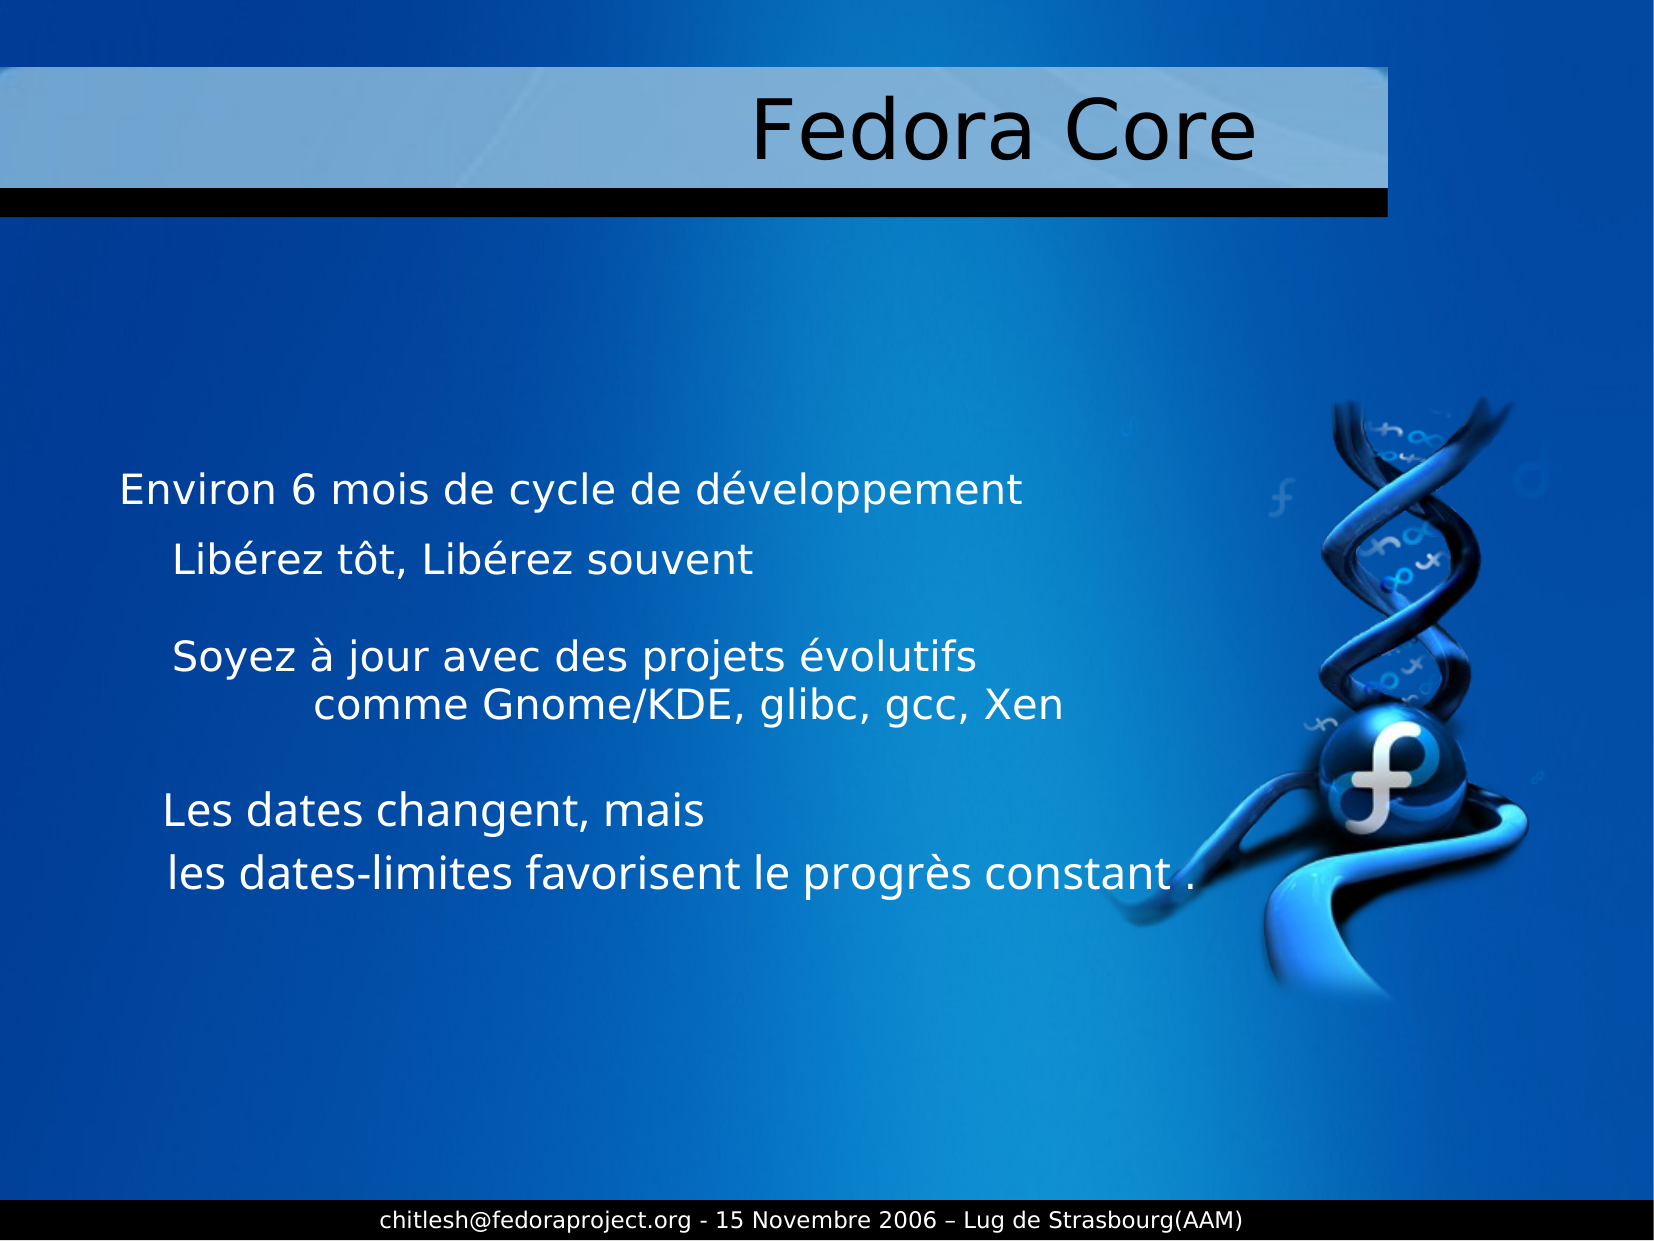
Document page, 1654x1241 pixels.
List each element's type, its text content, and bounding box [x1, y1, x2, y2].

picture [0, 0, 1654, 1200]
text_box Environ 6 mois de cycle de développement Libérez tôt, Libérez souvent Soyez à jour avec des projets évolutifs comme Gnome/KDE, glibc, gcc, Xen Les dates changent, mais les dates-limites favorisent le progrès constant . [104, 458, 1276, 892]
text_box Fedora Core [734, 75, 1274, 188]
